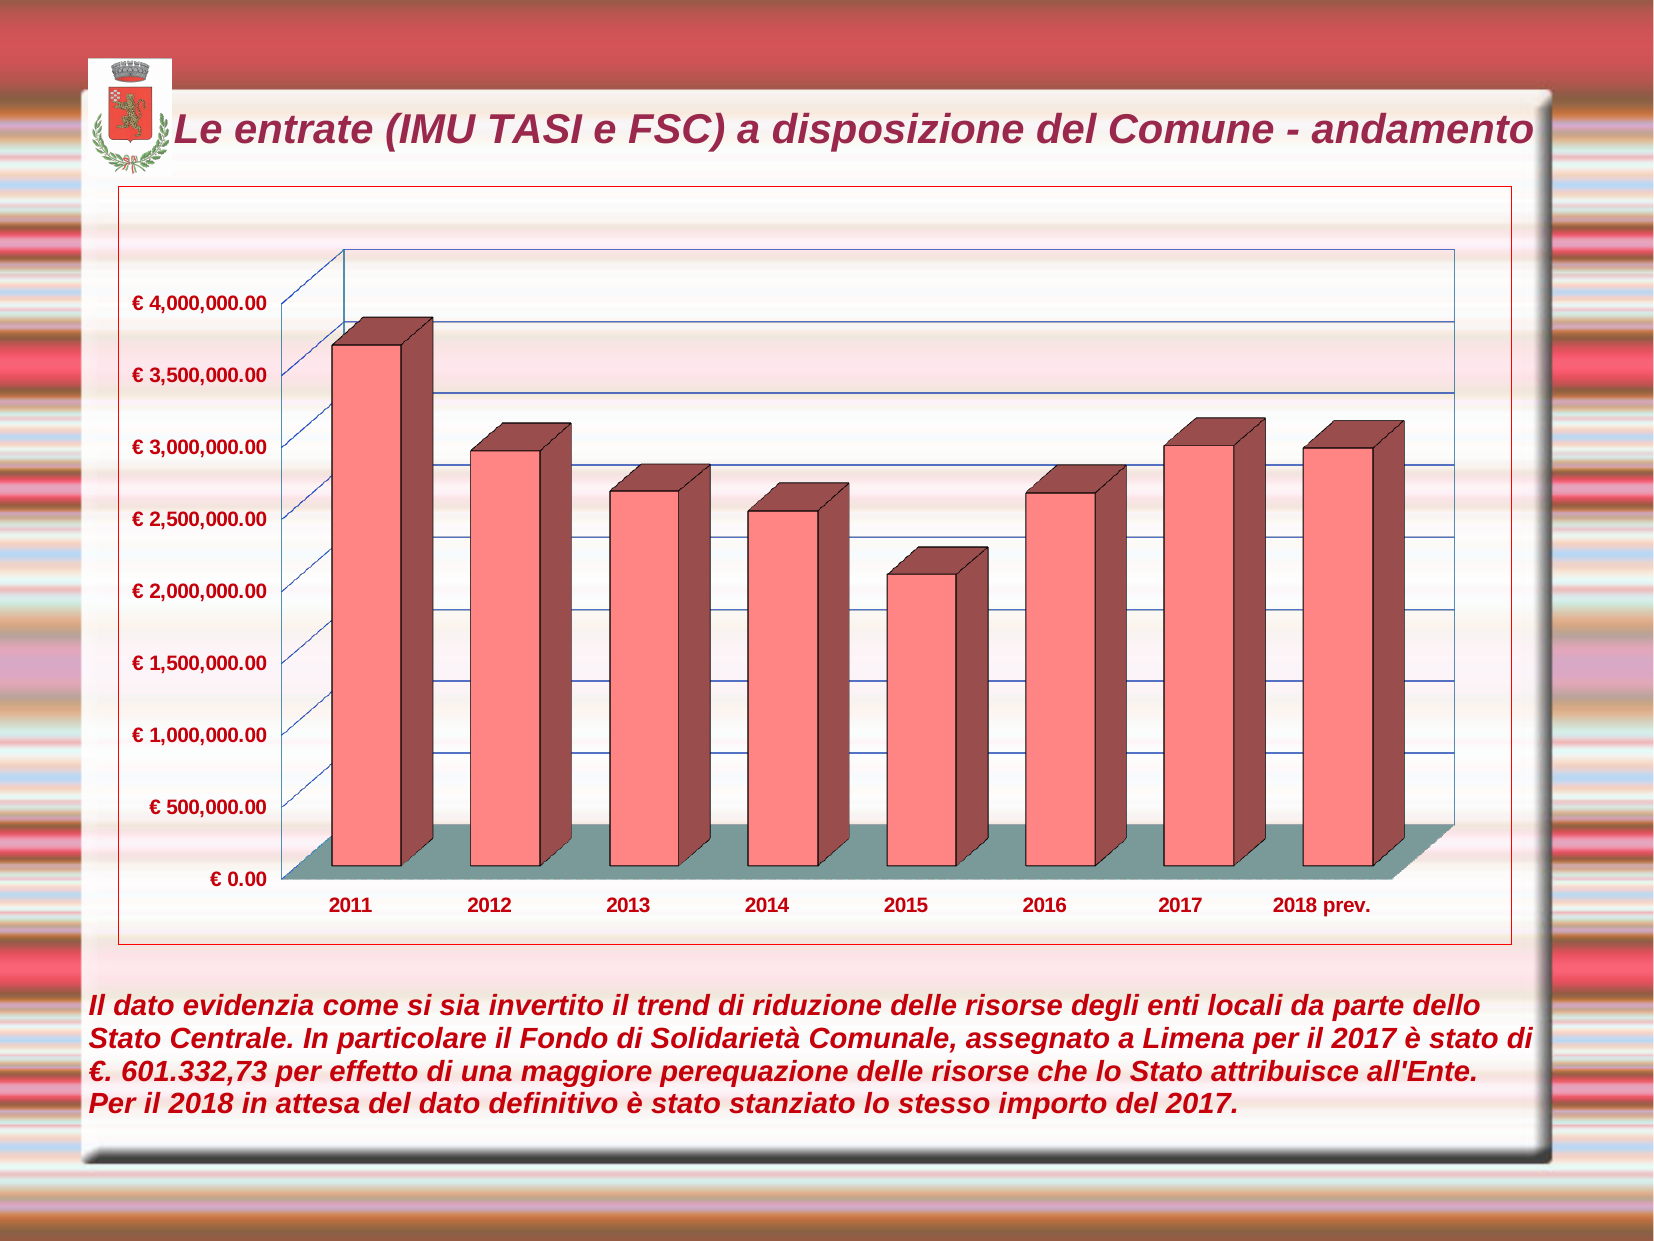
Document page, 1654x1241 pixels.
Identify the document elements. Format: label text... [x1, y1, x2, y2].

title Le entrate (IMU TASI e FSC) a disposizione del Comune - andamento Il dato evidenzia come si sia invertito il trend di riduzione delle risorse degli enti locali da parte dello Stato Centrale. In particolare il Fondo di Solidarietà Comunale, assegnato a Limena per il 2017 è stato di €. 601.332,73 per effetto di una maggiore perequazione delle risorse che lo Stato attribuisce all'Ente. Per il 2018 in attesa del dato definitivo è stato stanziato lo stesso importo del 2017. [88, 97, 1536, 1129]
picture [0, 0, 1654, 1241]
chart [118, 186, 1512, 945]
